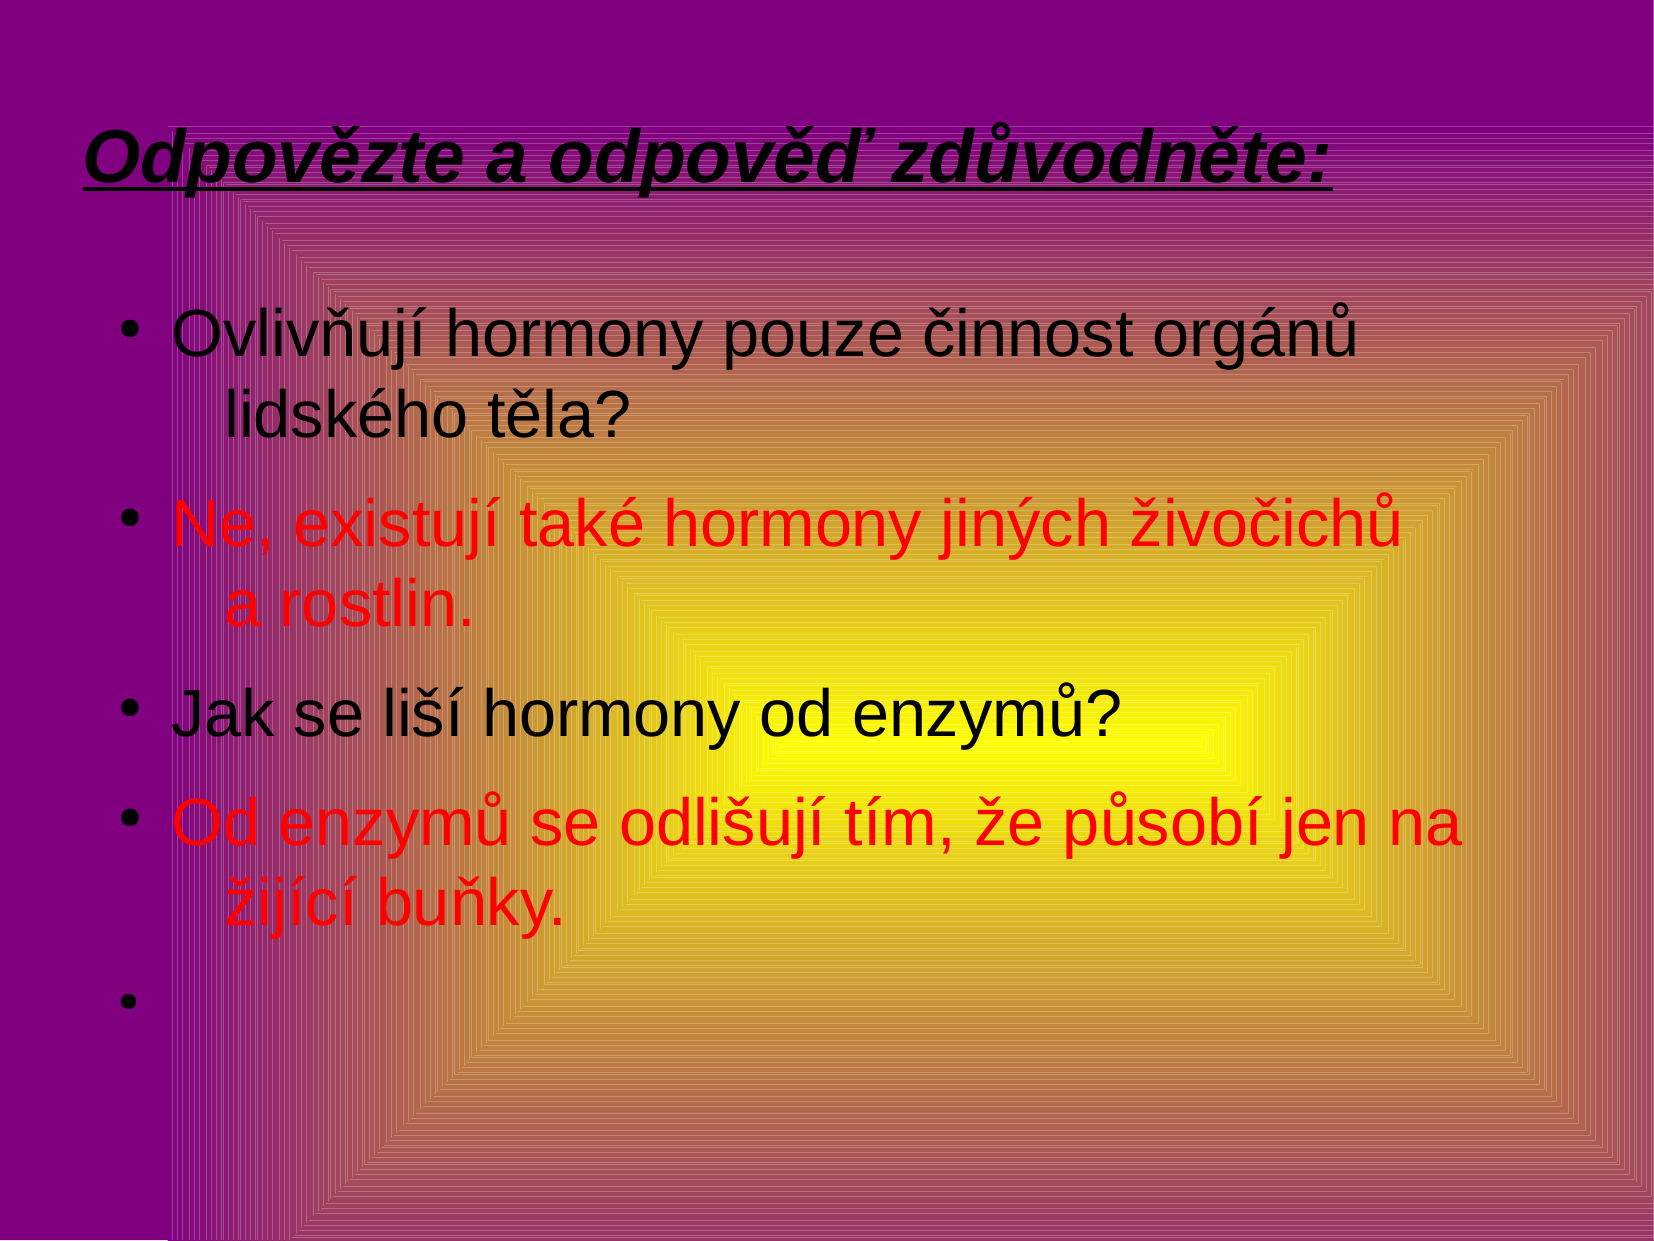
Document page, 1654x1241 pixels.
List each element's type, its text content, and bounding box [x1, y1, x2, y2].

title Odpovězte a odpověď zdůvodněte: [82, 49, 1571, 257]
list Ovlivňují hormony pouze činnost orgánů lidského těla? Ne, existují také hormony jiných živočichů a rostlin. Jak se liší hormony od enzymů? Od enzymů se odlišují tím, že působí jen na žijící buňky. [82, 290, 1571, 1109]
